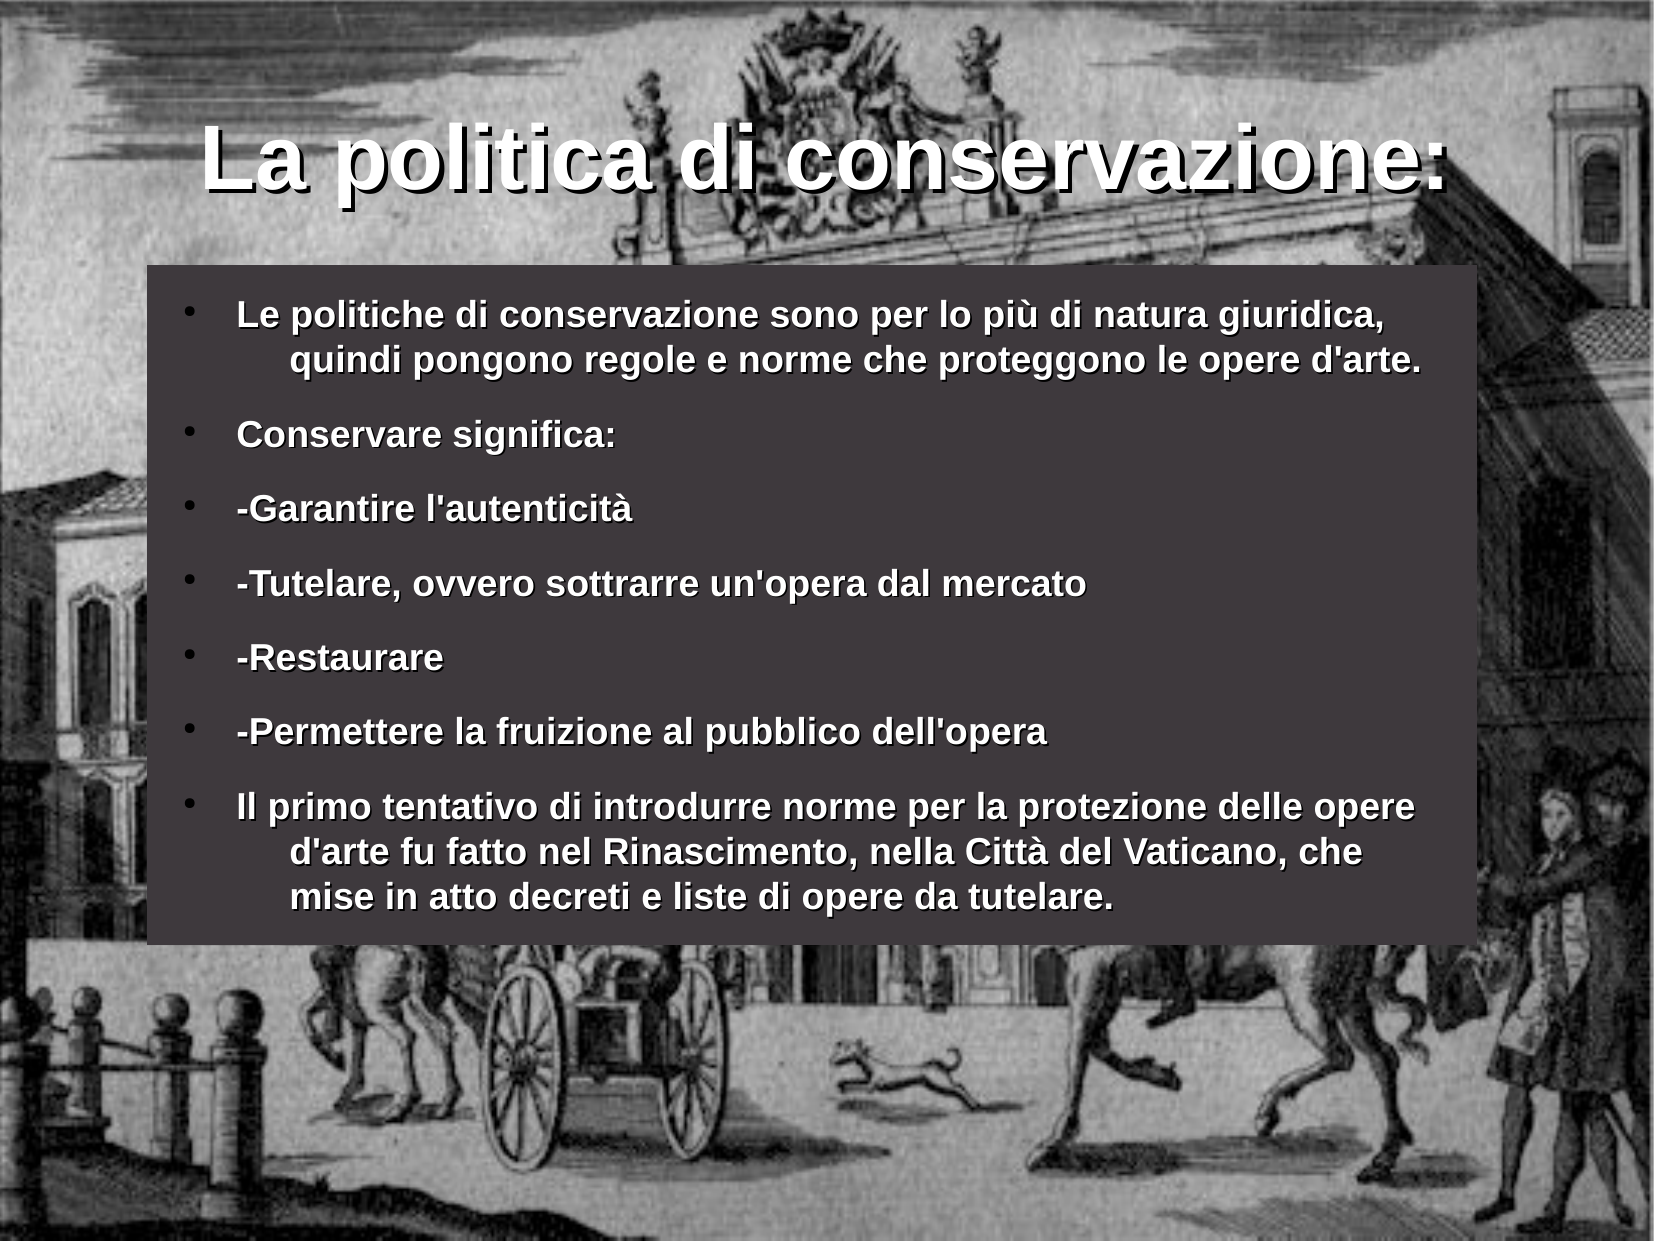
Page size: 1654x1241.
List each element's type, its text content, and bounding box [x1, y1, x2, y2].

picture [147, 265, 1477, 945]
list Le politiche di conservazione sono per lo più di natura giuridica, quindi pongono regole e norme che proteggono le opere d'arte. Conservare significa: -Garantire l'autenticità -Tutelare, ovvero sottrarre un'opera dal mercato -Restaurare -Permettere la fruizione al pubblico dell'opera Il primo tentativo di introdurre norme per la protezione delle opere d'arte fu fatto nel Rinascimento, nella Città del Vaticano, che mise in atto decreti e liste di opere da tutelare. [147, 290, 1447, 922]
title La politica di conservazione: [82, 49, 1571, 257]
